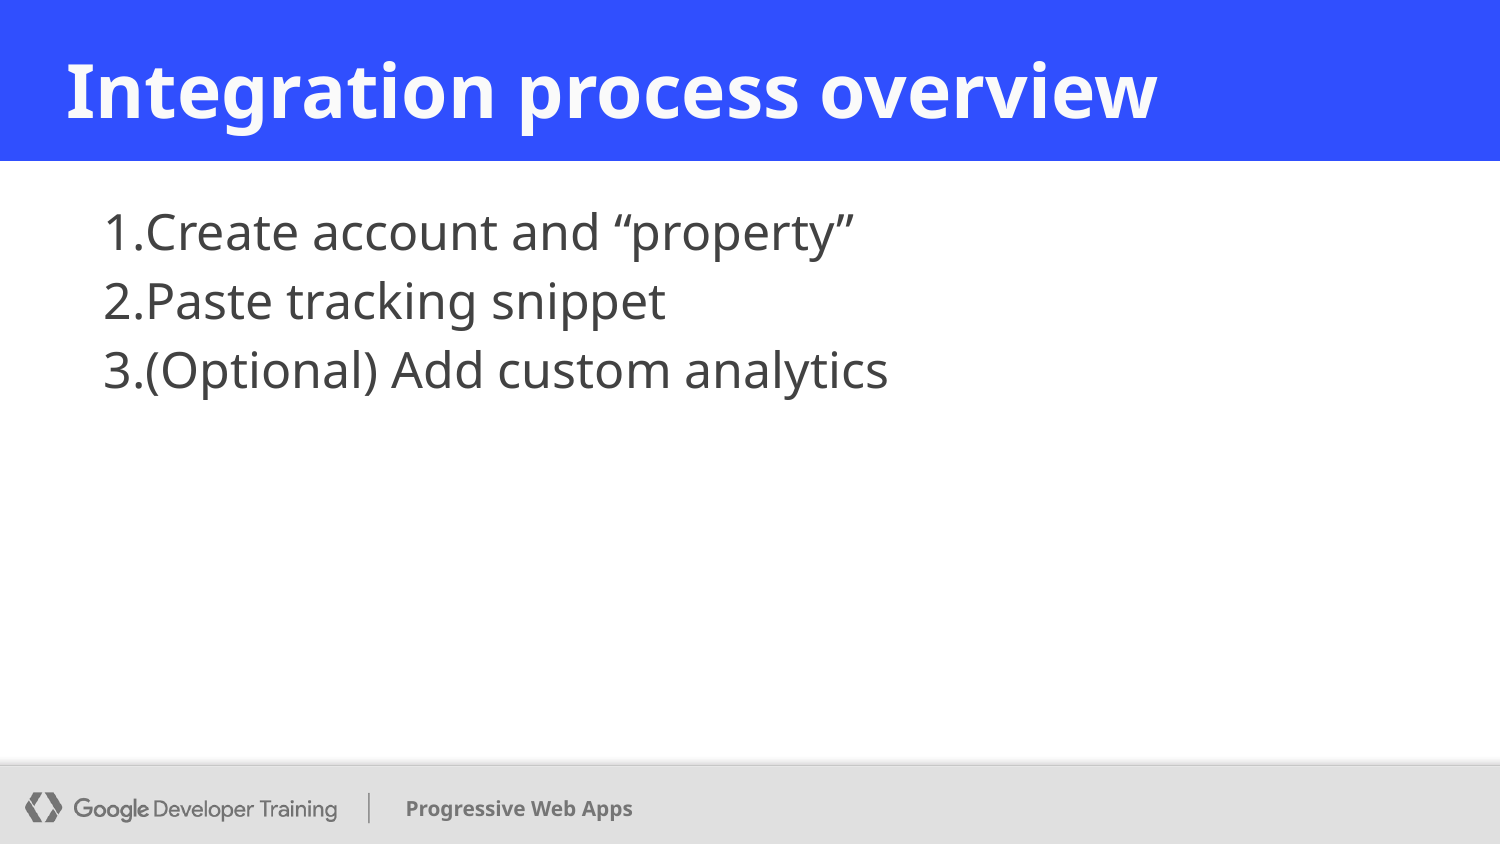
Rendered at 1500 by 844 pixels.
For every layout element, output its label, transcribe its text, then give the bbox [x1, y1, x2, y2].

list Create account and “property” Paste tracking snippet (Optional) Add custom analytics [51, 176, 1449, 737]
title Integration process overview [51, 28, 1449, 122]
picture [0, 161, 1500, 844]
